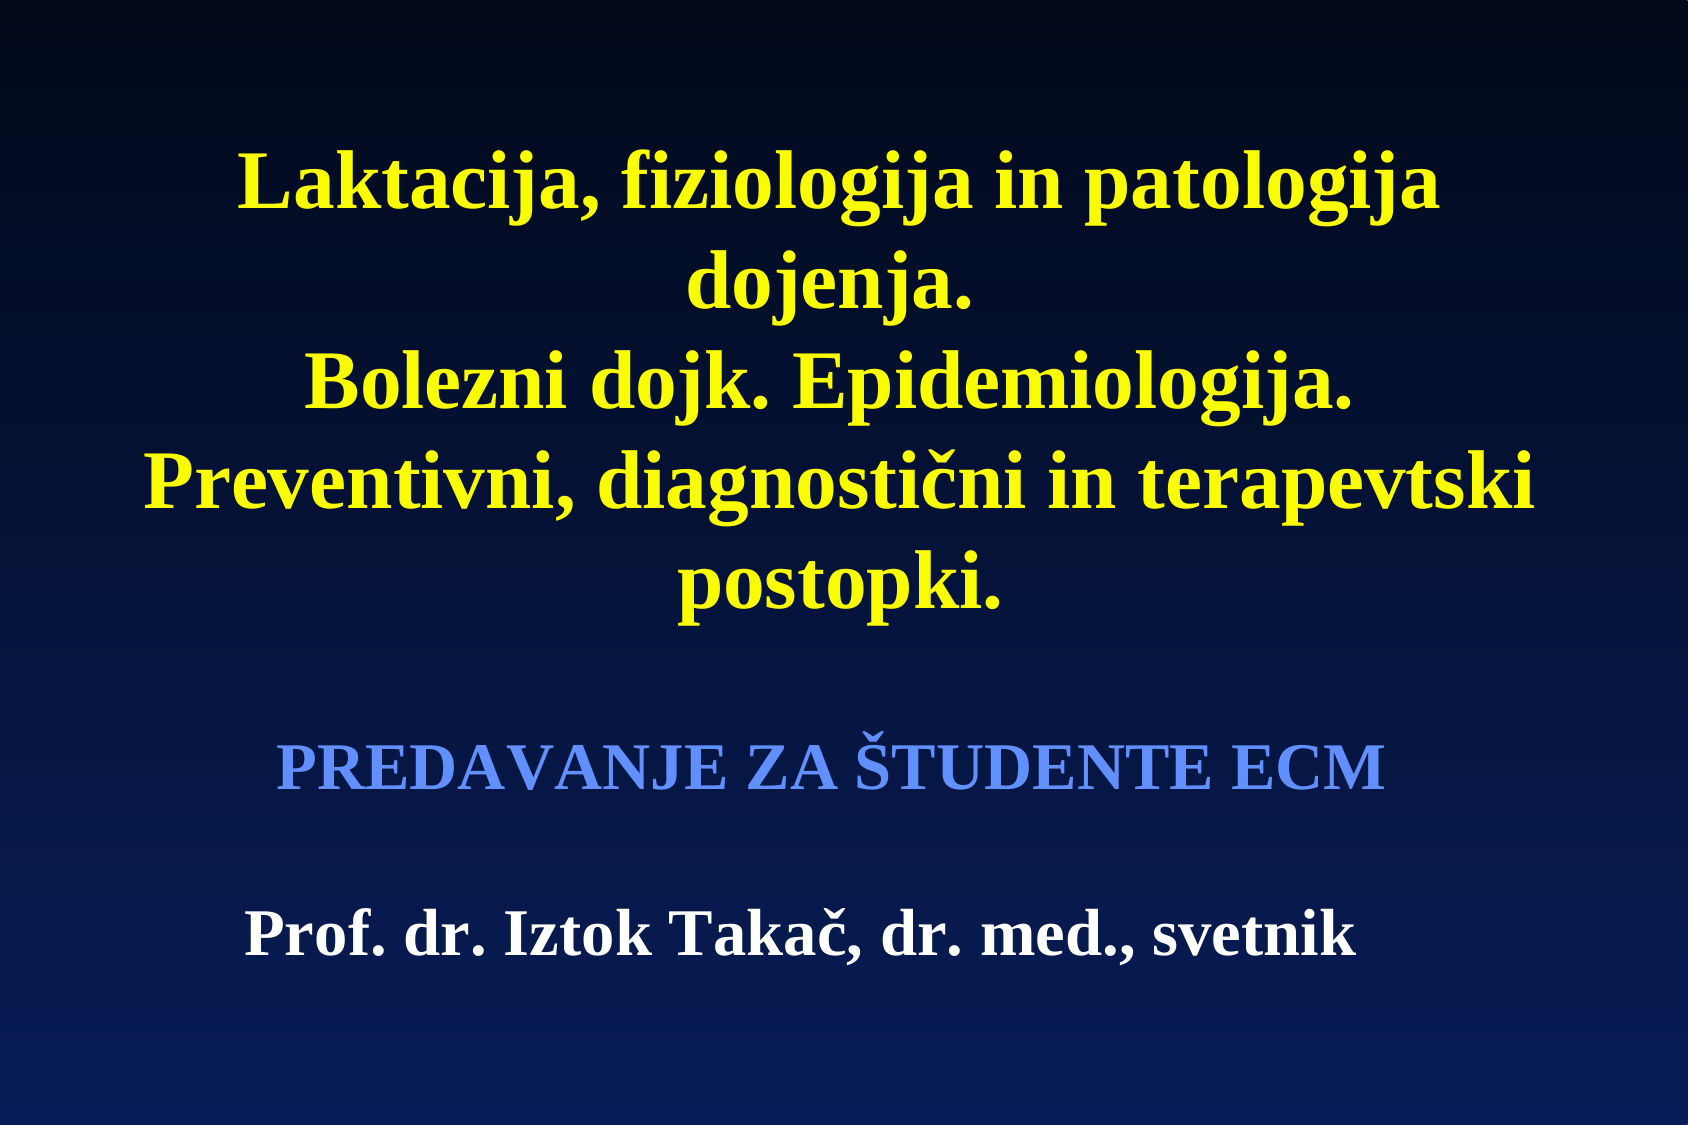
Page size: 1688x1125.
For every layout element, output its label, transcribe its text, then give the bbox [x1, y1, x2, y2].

title Laktacija, fiziologija in patologija dojenja. Bolezni dojk. Epidemiologija. Preventivni, diagnostični in terapevtski postopki. [123, 113, 1558, 638]
subtitle PREDAVANJE ZA ŠTUDENTE ECM [241, 716, 1423, 858]
text_box Prof. dr. Iztok Takač, dr. med., svetnik [229, 881, 1447, 1057]
